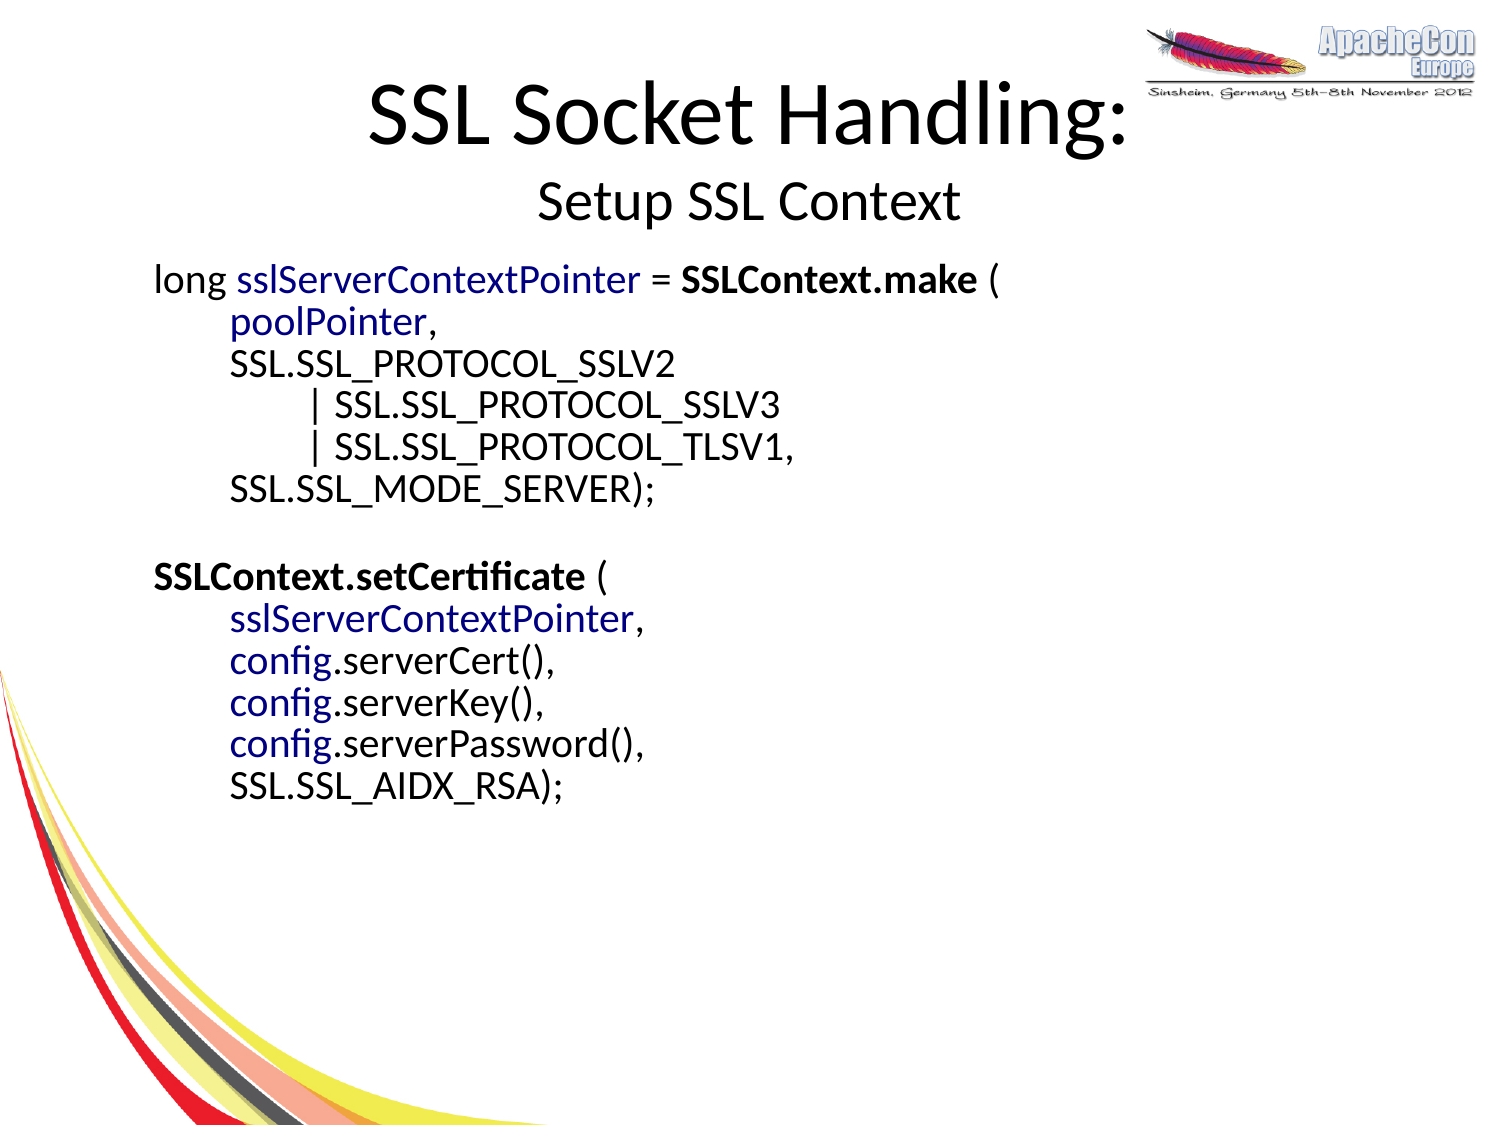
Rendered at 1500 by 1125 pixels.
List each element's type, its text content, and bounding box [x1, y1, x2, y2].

picture [0, 0, 1500, 1125]
list long sslServerContextPointer = SSLContext.make ( poolPointer, SSL.SSL_PROTOCOL_SSLV2 | SSL.SSL_PROTOCOL_SSLV3 | SSL.SSL_PROTOCOL_TLSV1, SSL.SSL_MODE_SERVER); SSLContext.setCertificate ( sslServerContextPointer, config.serverCert(), config.serverKey(), config.serverPassword(), SSL.SSL_AIDX_RSA); [153, 262, 1425, 922]
title SSL Socket Handling: Setup SSL Context [75, 45, 1425, 233]
